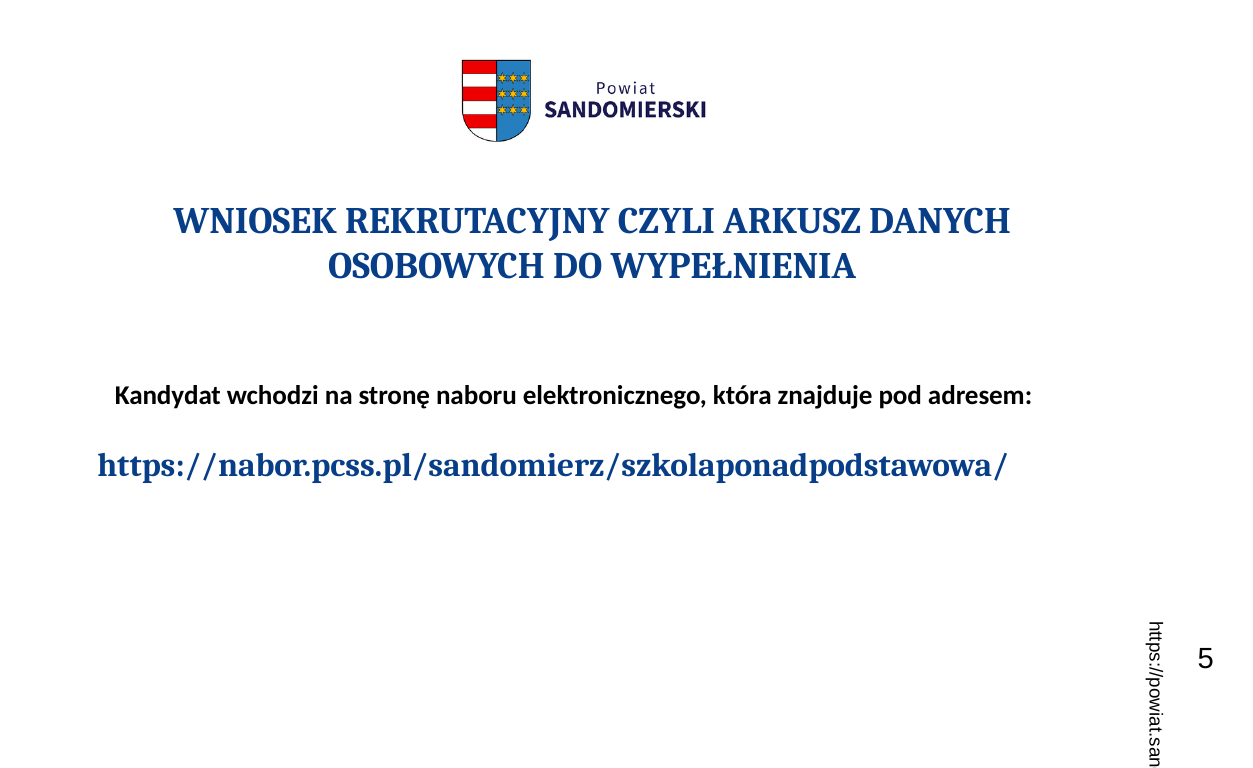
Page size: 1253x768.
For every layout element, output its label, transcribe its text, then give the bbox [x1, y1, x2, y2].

text_box [1176, 632, 1244, 677]
title https://nabor.pcss.pl/sandomierz/szkolaponadpodstawowa/ [82, 436, 1063, 589]
list Kandydat wchodzi na stronę naboru elektronicznego, która znajduje pod adresem: [70, 330, 1115, 437]
text_box https://powiat.sandomierz.pl/ [1125, 606, 1176, 768]
picture [460, 59, 707, 143]
title WNIOSEK REKRUTACYJNY CZYLI ARKUSZ DANYCH OSOBOWYCH DO WYPEŁNIENIA [70, 188, 1115, 317]
